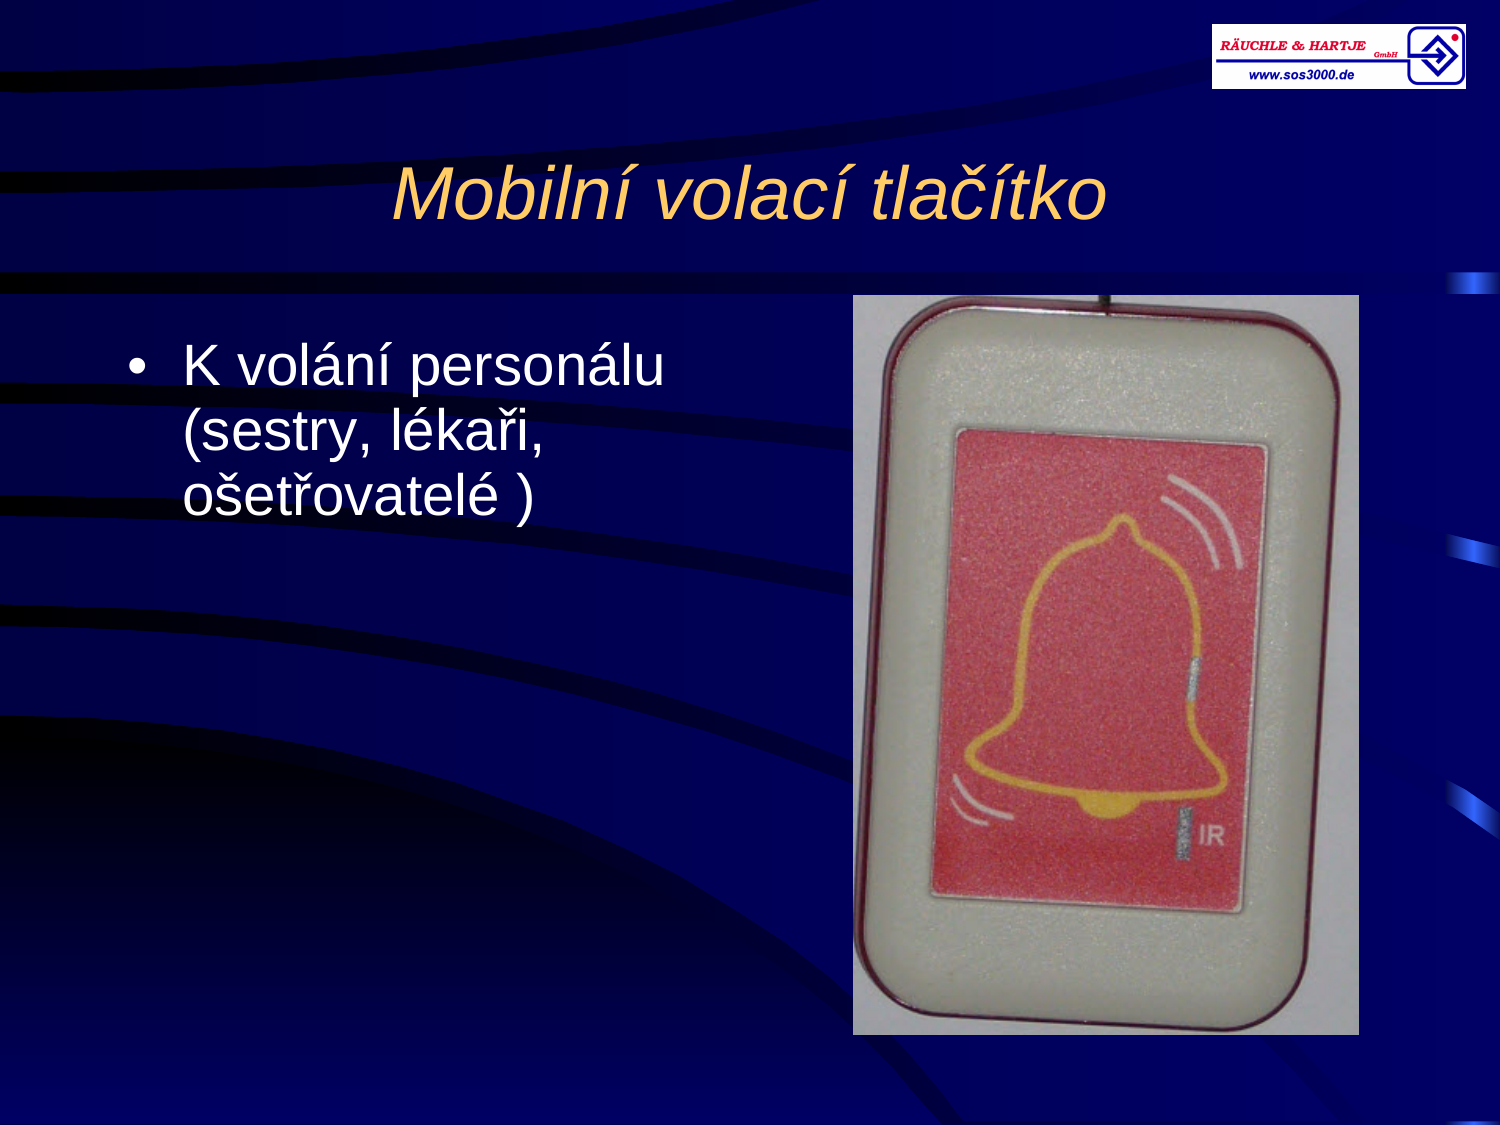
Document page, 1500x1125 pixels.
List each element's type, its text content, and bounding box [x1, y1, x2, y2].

picture [853, 295, 1359, 1035]
title Mobilní volací tlačítko [112, 99, 1388, 288]
picture [1212, 24, 1466, 89]
list K volání personálu (sestry, lékaři, ošetřovatelé ) [112, 324, 738, 1076]
